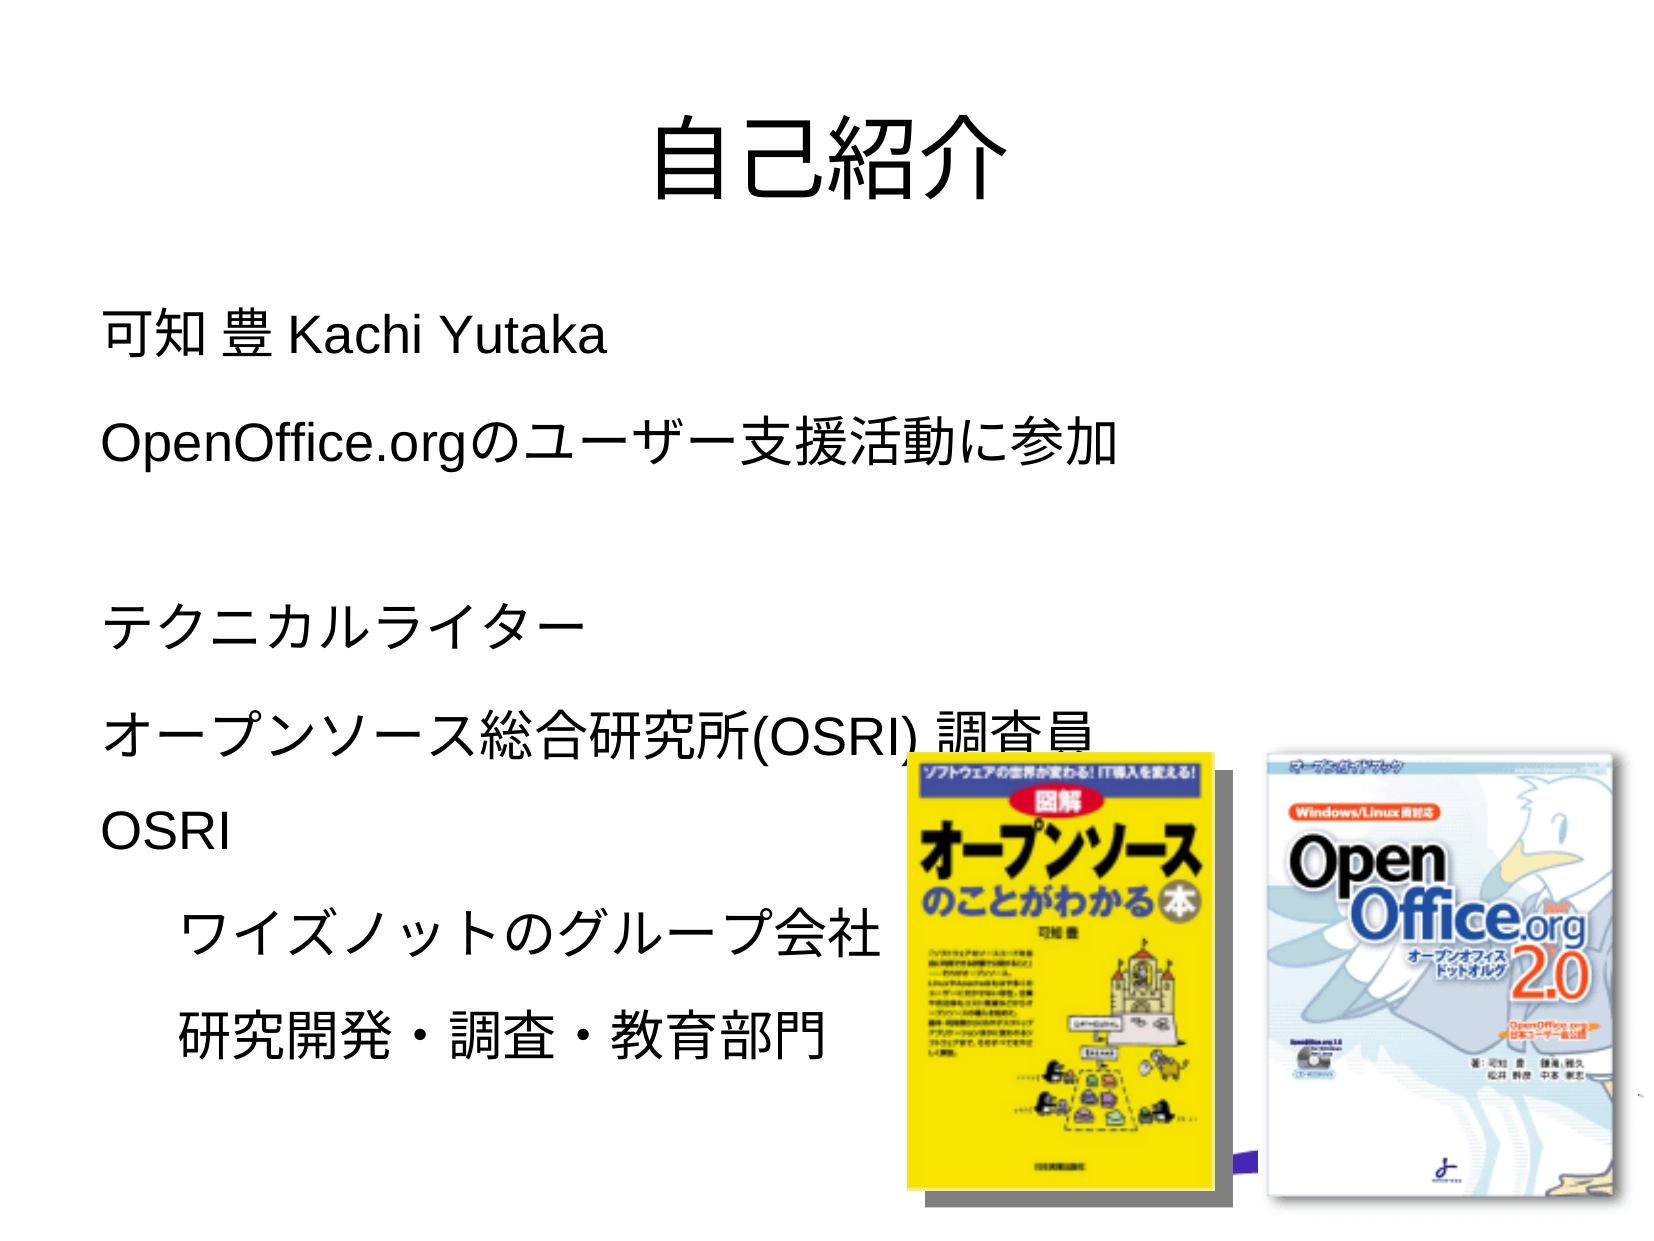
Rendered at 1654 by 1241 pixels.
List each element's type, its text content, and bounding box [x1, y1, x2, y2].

list 可知 豊 Kachi Yutaka OpenOffice.orgのユーザー支援活動に参加 テクニカルライター オープンソース総合研究所(OSRI) 調査員 OSRI ワイズノットのグループ会社 研究開発・調査・教育部門 [82, 290, 1571, 1109]
picture [1167, 740, 1654, 1218]
title 自己紹介 [82, 49, 1571, 257]
picture [907, 752, 1215, 1191]
